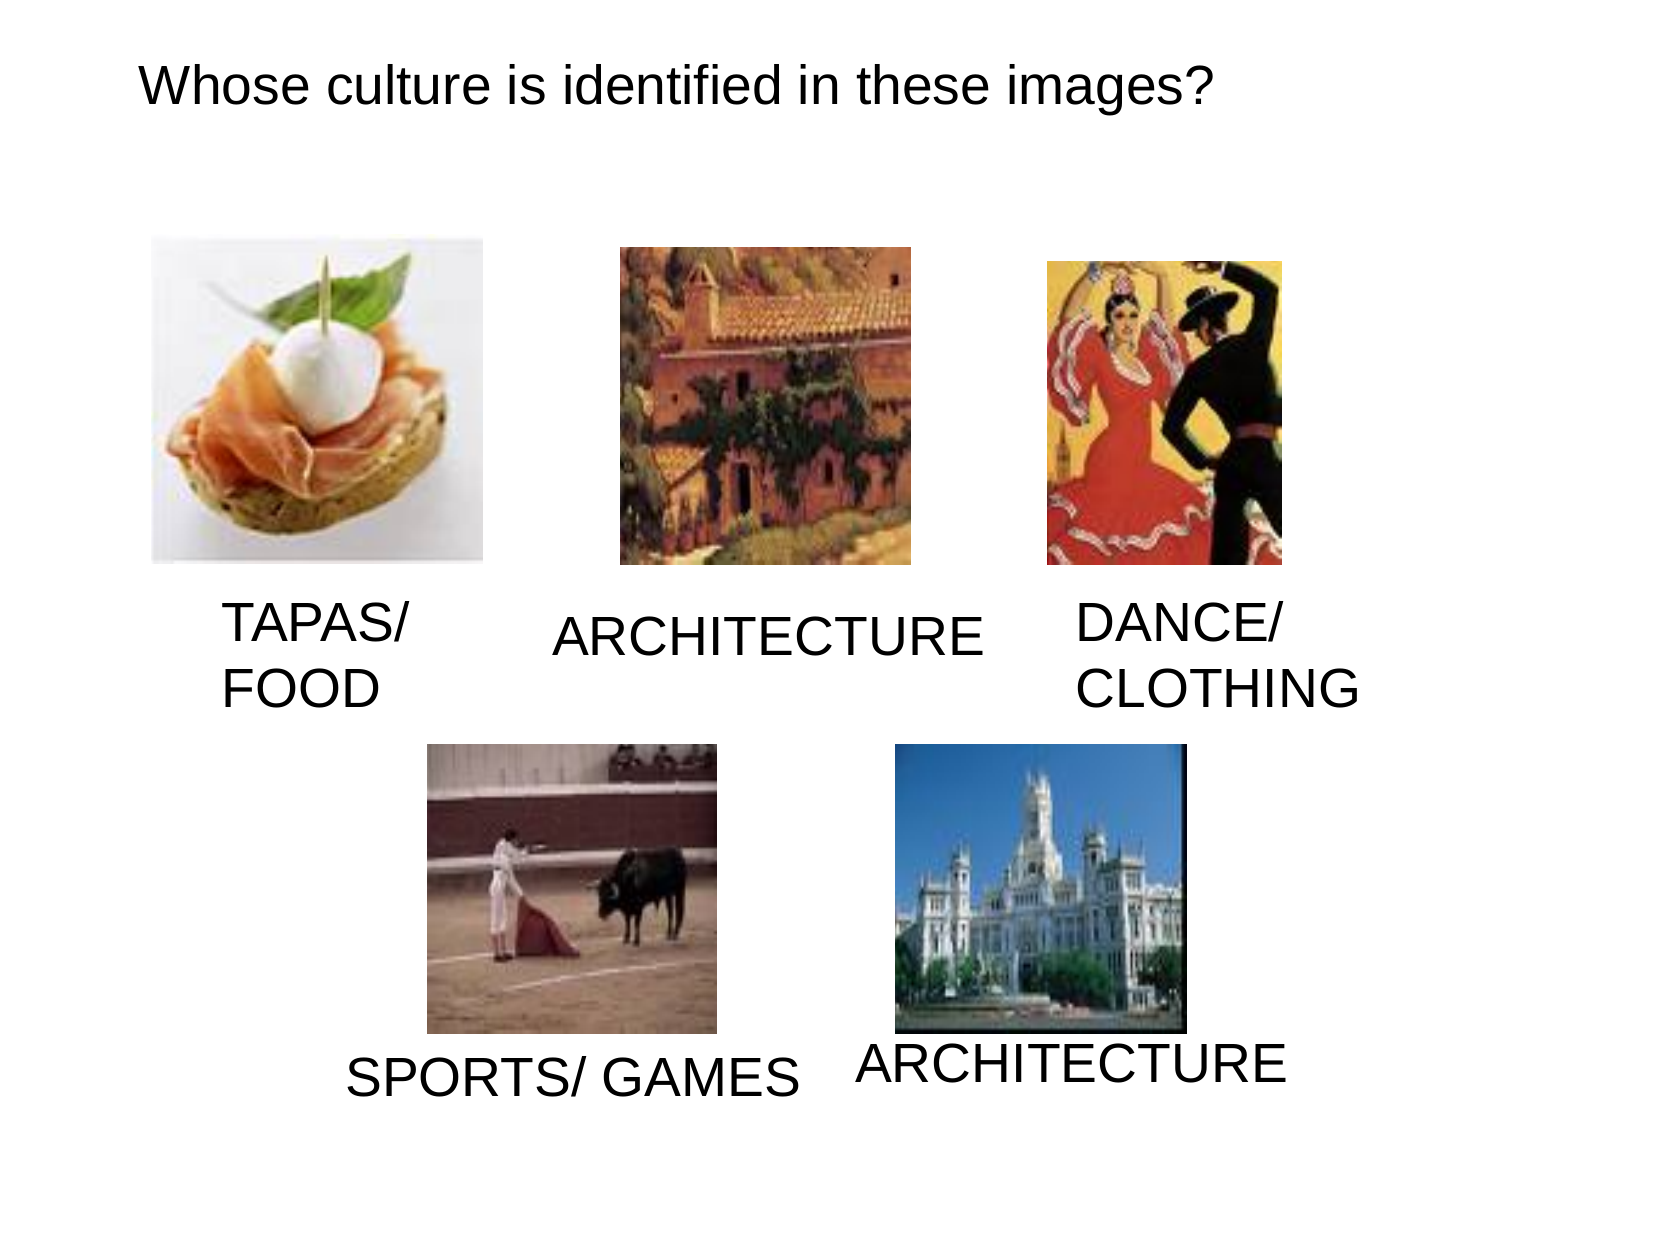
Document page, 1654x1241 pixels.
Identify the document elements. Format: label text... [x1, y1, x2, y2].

text_box Whose culture is identified in these images? [124, 41, 1516, 124]
picture [895, 744, 1187, 1019]
picture [151, 234, 483, 564]
text_box ARCHITECTURE [537, 592, 1007, 675]
text_box ARCHITECTURE [840, 1019, 1337, 1102]
text_box TAPAS/ FOOD [206, 578, 469, 727]
text_box SPORTS/ GAMES [330, 1033, 869, 1116]
picture [620, 247, 911, 565]
text_box DANCE/ CLOTHING [1060, 578, 1461, 727]
picture [1047, 261, 1282, 565]
picture [427, 744, 717, 1033]
